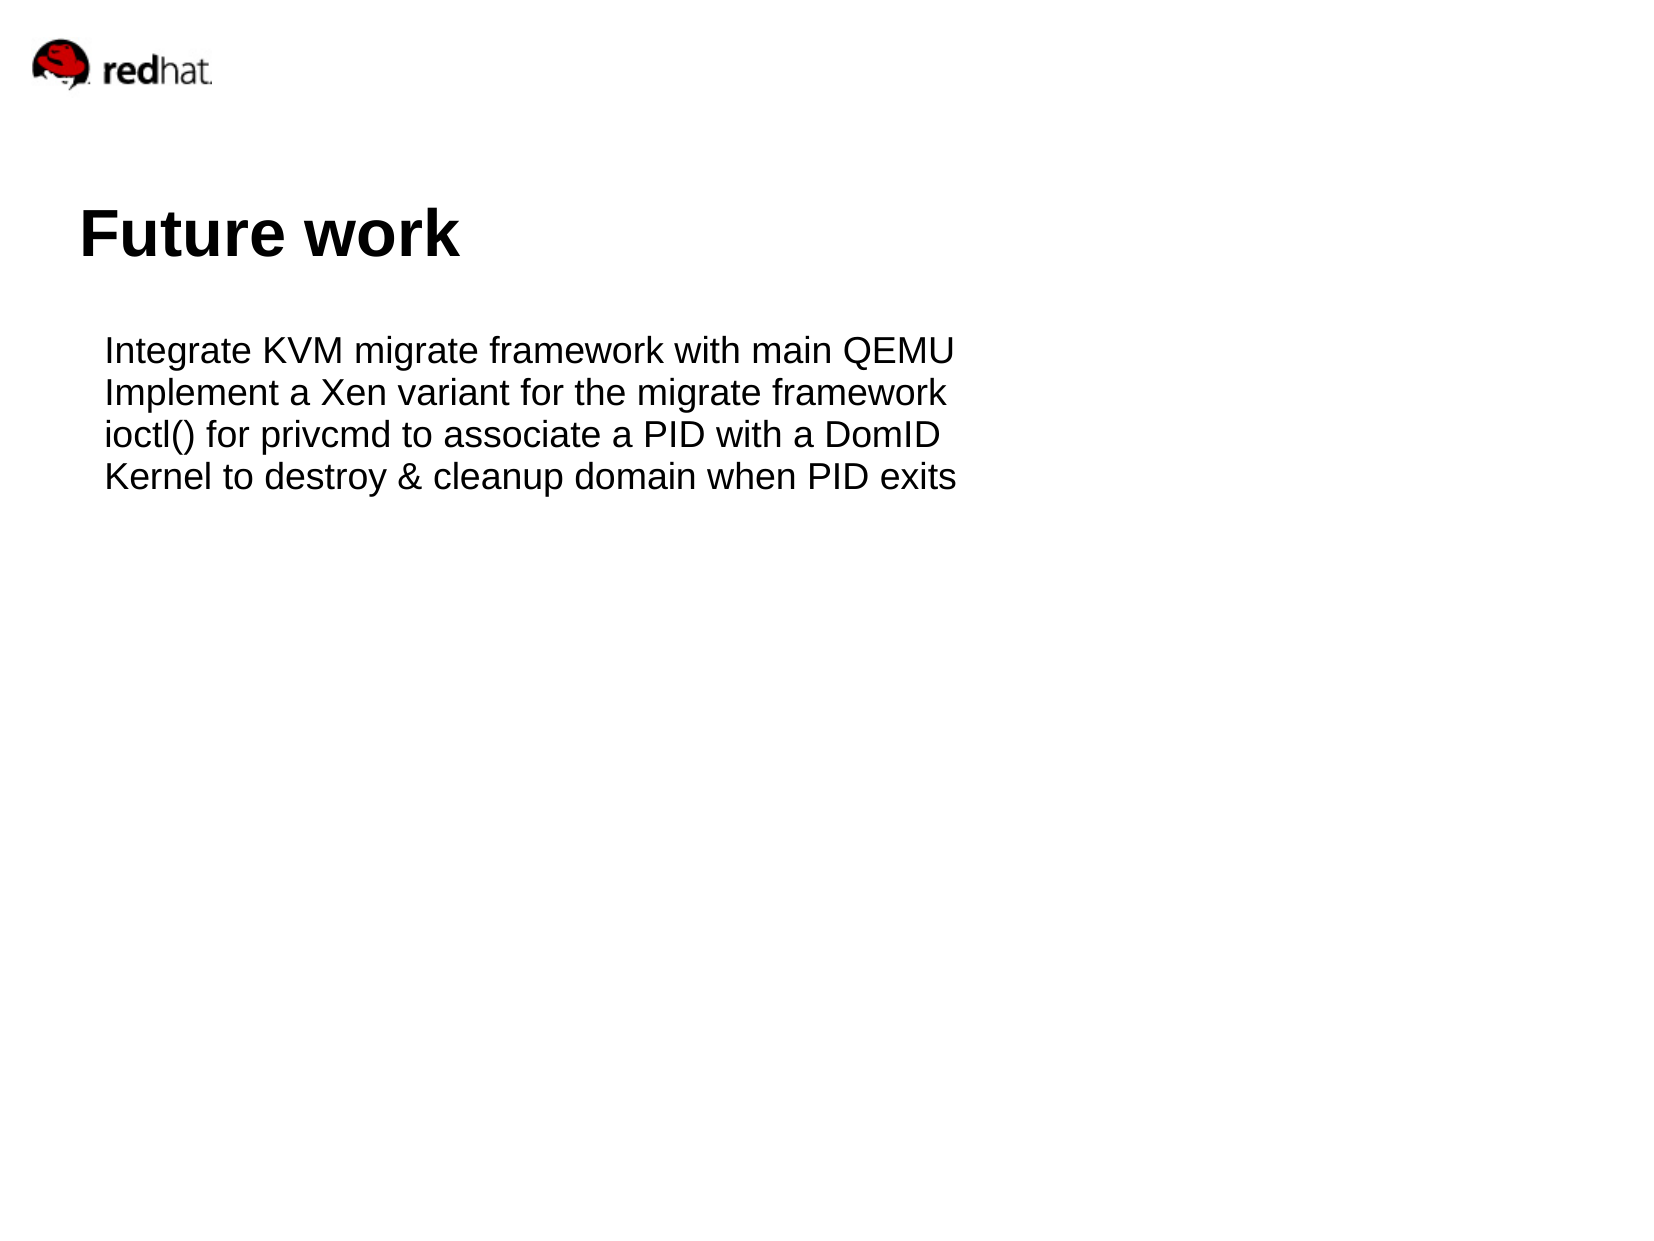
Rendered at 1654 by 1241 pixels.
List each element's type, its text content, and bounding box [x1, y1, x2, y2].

list Integrate KVM migrate framework with main QEMU Implement a Xen variant for the migrate framework ioctl() for privcmd to associate a PID with a DomID Kernel to destroy & cleanup domain when PID exits [104, 329, 1510, 1062]
title Future work [79, 159, 1485, 308]
picture [31, 37, 212, 98]
